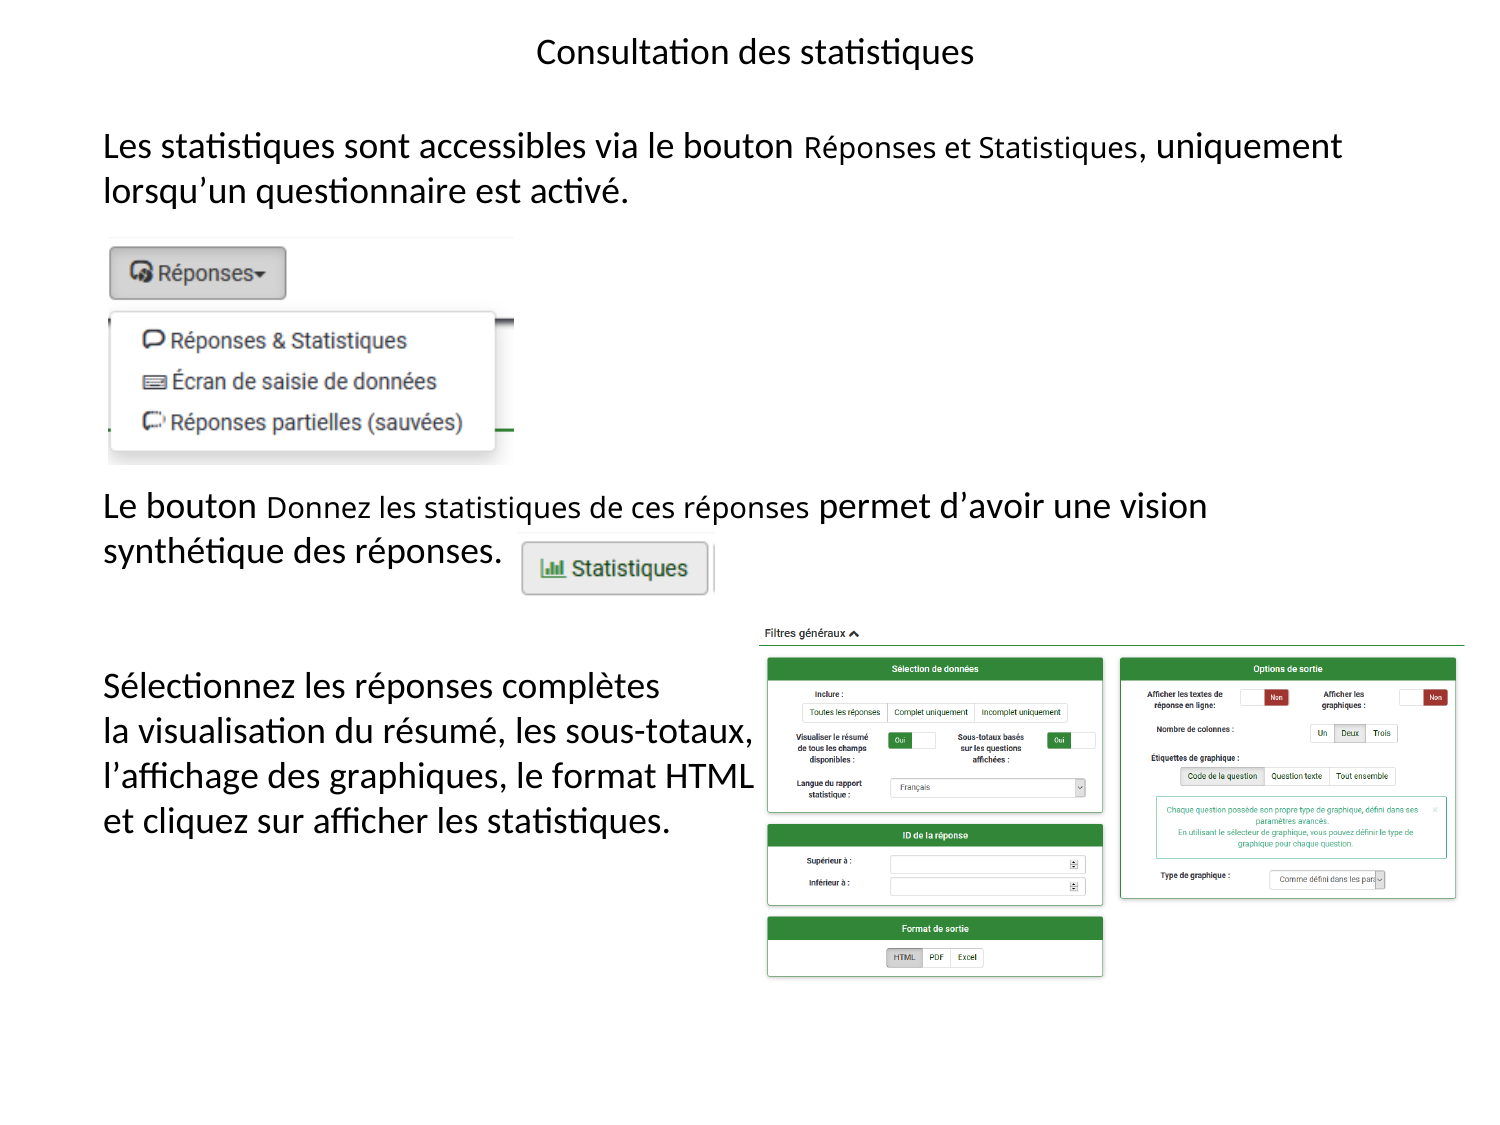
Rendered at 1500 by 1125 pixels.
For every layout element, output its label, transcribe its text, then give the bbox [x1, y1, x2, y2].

picture [756, 621, 1468, 988]
text_box Consultation des statistiques [41, 18, 1471, 80]
text_box Les statistiques sont accessibles via le bouton Réponses et Statistiques, uniquement lorsqu’un questionnaire est activé. Le bouton Donnez les statistiques de ces réponses permet d’avoir une vision synthétique des réponses. Sélectionnez les réponses complètes la visualisation du résumé, les sous-totaux, l’affichage des graphiques, le format HTML, et cliquez sur afficher les statistiques. [88, 113, 1400, 849]
picture [517, 529, 715, 605]
picture [108, 231, 514, 465]
